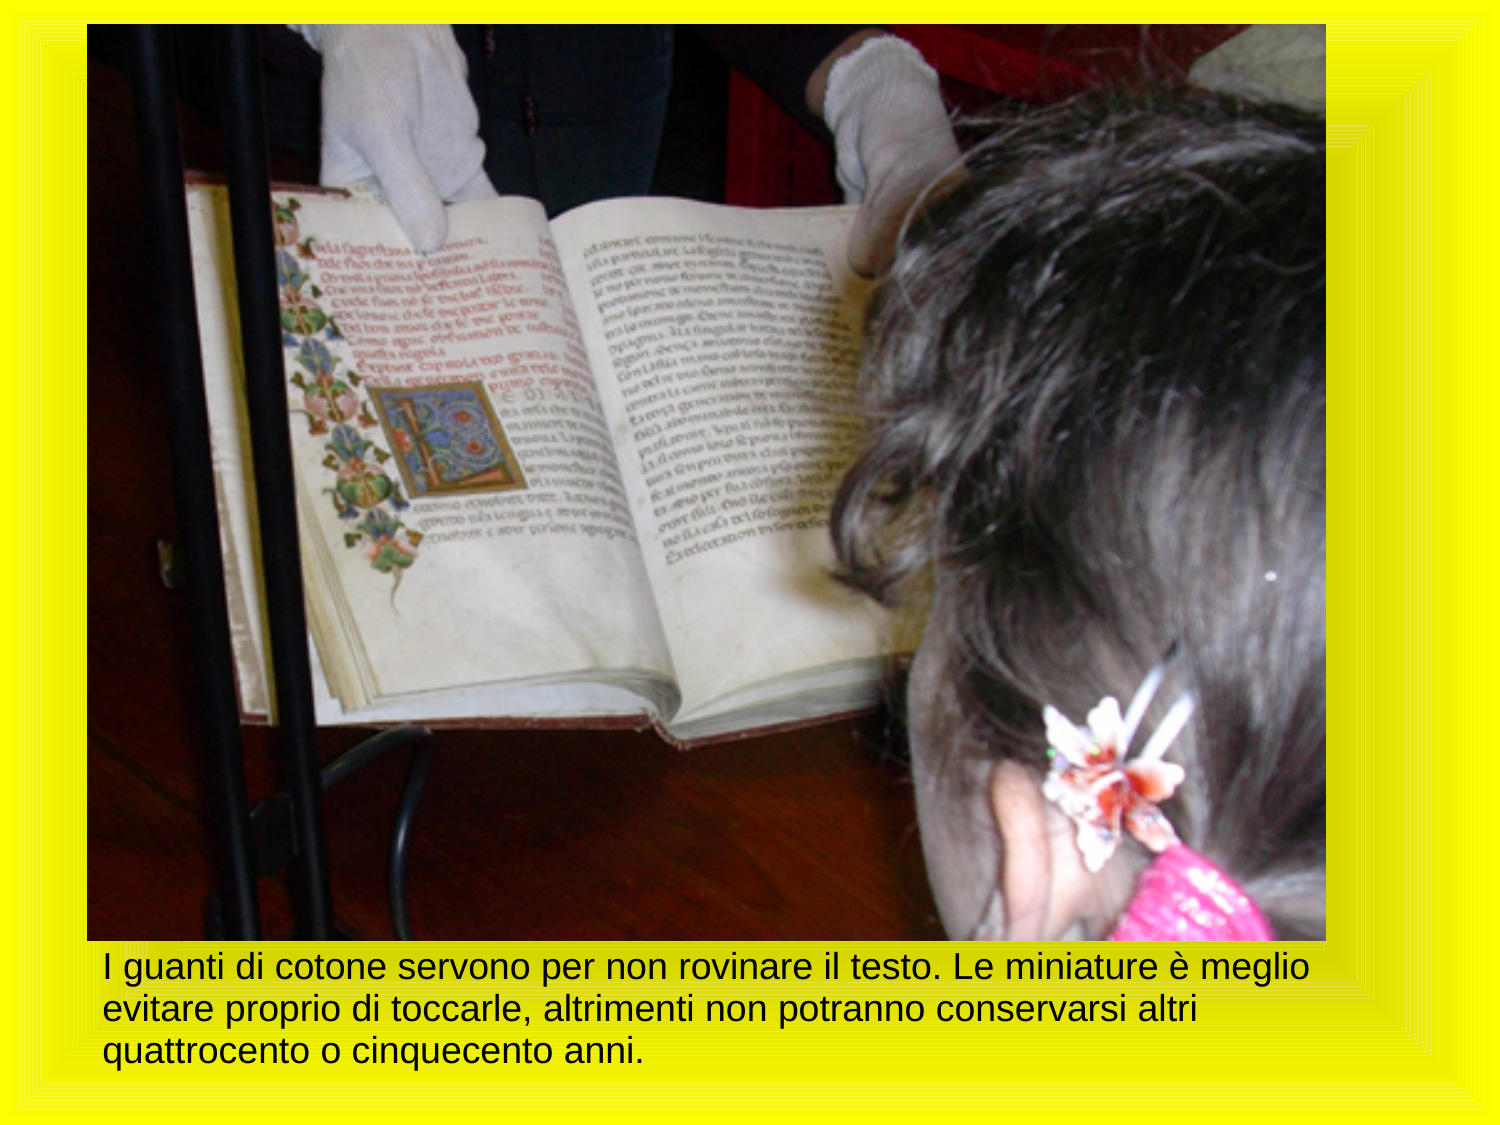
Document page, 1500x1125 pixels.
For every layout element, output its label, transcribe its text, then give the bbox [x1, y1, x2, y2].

picture [87, 24, 1326, 937]
text_box I guanti di cotone servono per non rovinare il testo. Le miniature è meglio evitare proprio di toccarle, altrimenti non potranno conservarsi altri quattrocento o cinquecento anni. [87, 937, 1413, 1079]
